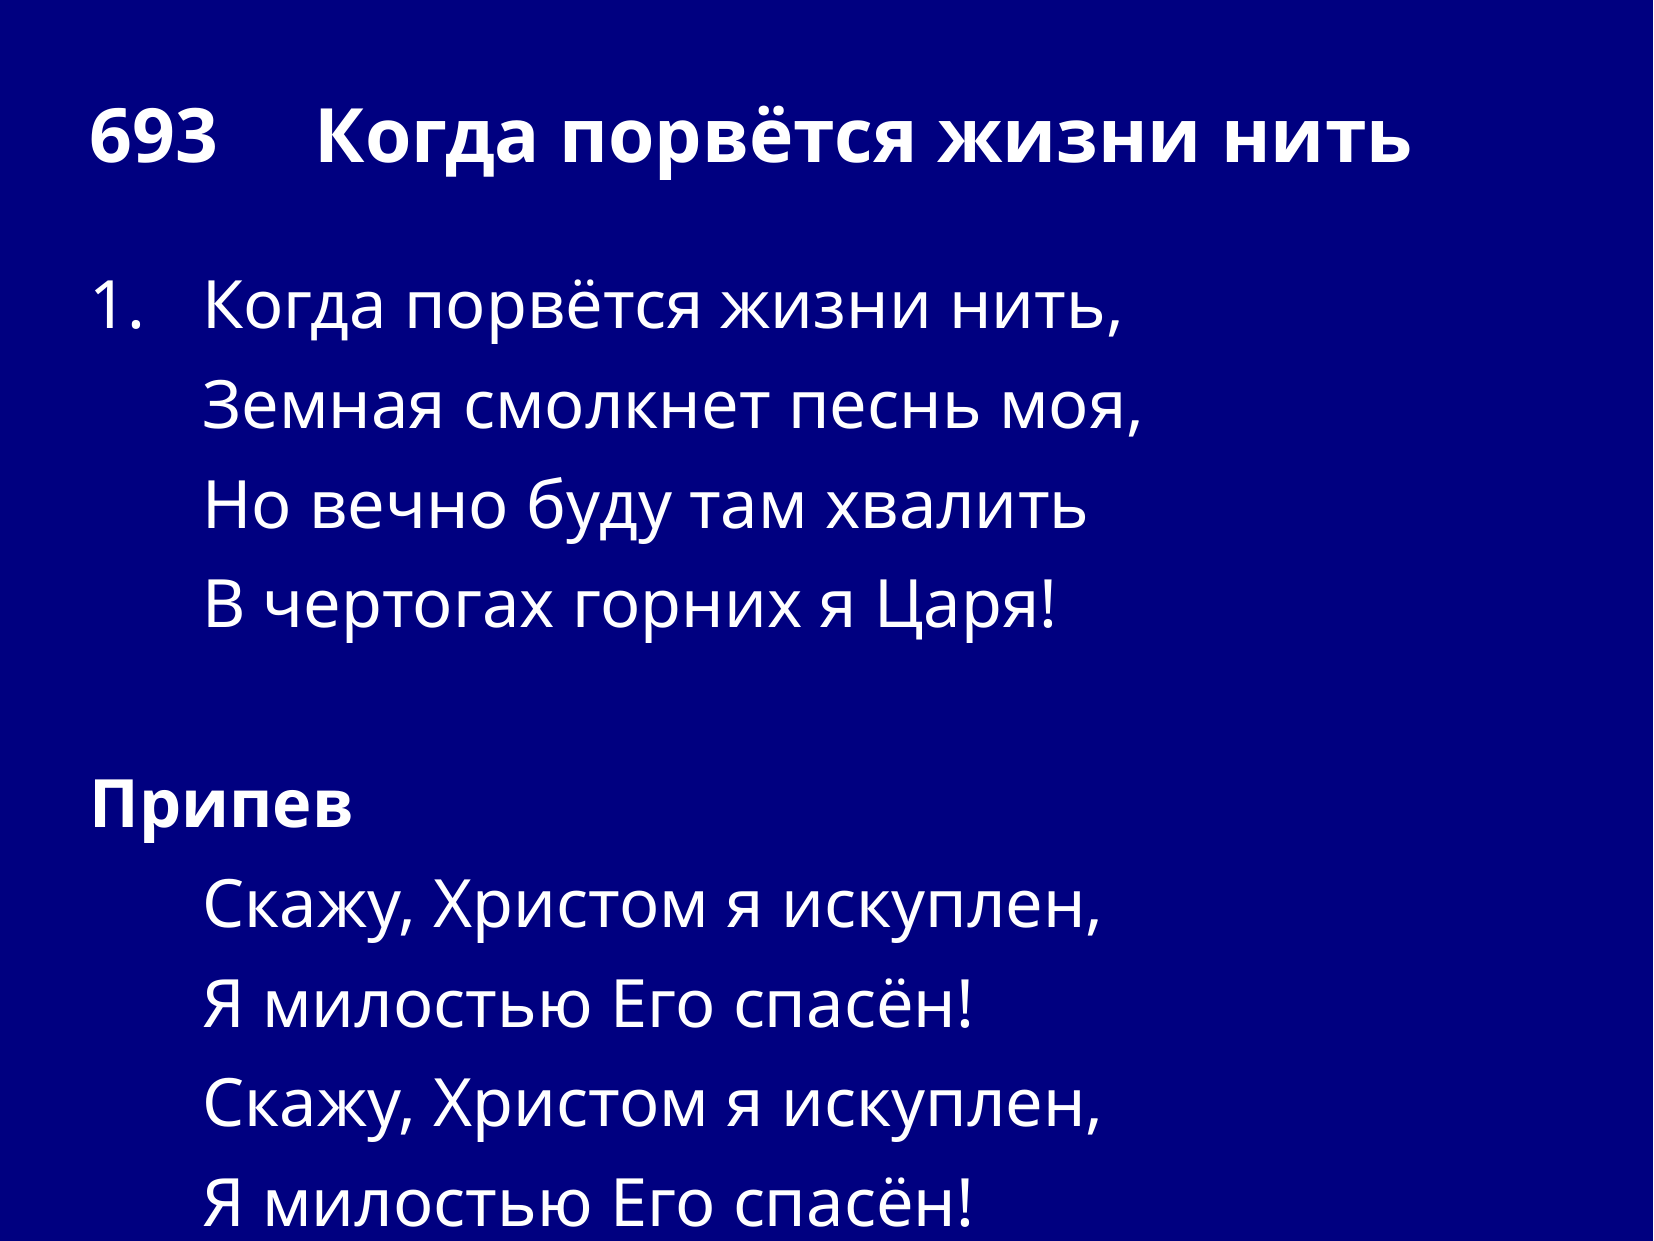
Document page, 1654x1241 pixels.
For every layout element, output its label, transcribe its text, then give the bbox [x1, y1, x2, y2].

text_box 693 Когда порвётся жизни нить [75, 75, 1576, 188]
text_box 1. Когда порвётся жизни нить, Земная смолкнет песнь моя, Но вечно буду там хвалить В чертогах горних я Царя! Припев Скажу, Христом я искуплен, Я милостью Его спасён! Скажу, Христом я искуплен, Я милостью Его спасён! [75, 188, 1576, 1163]
